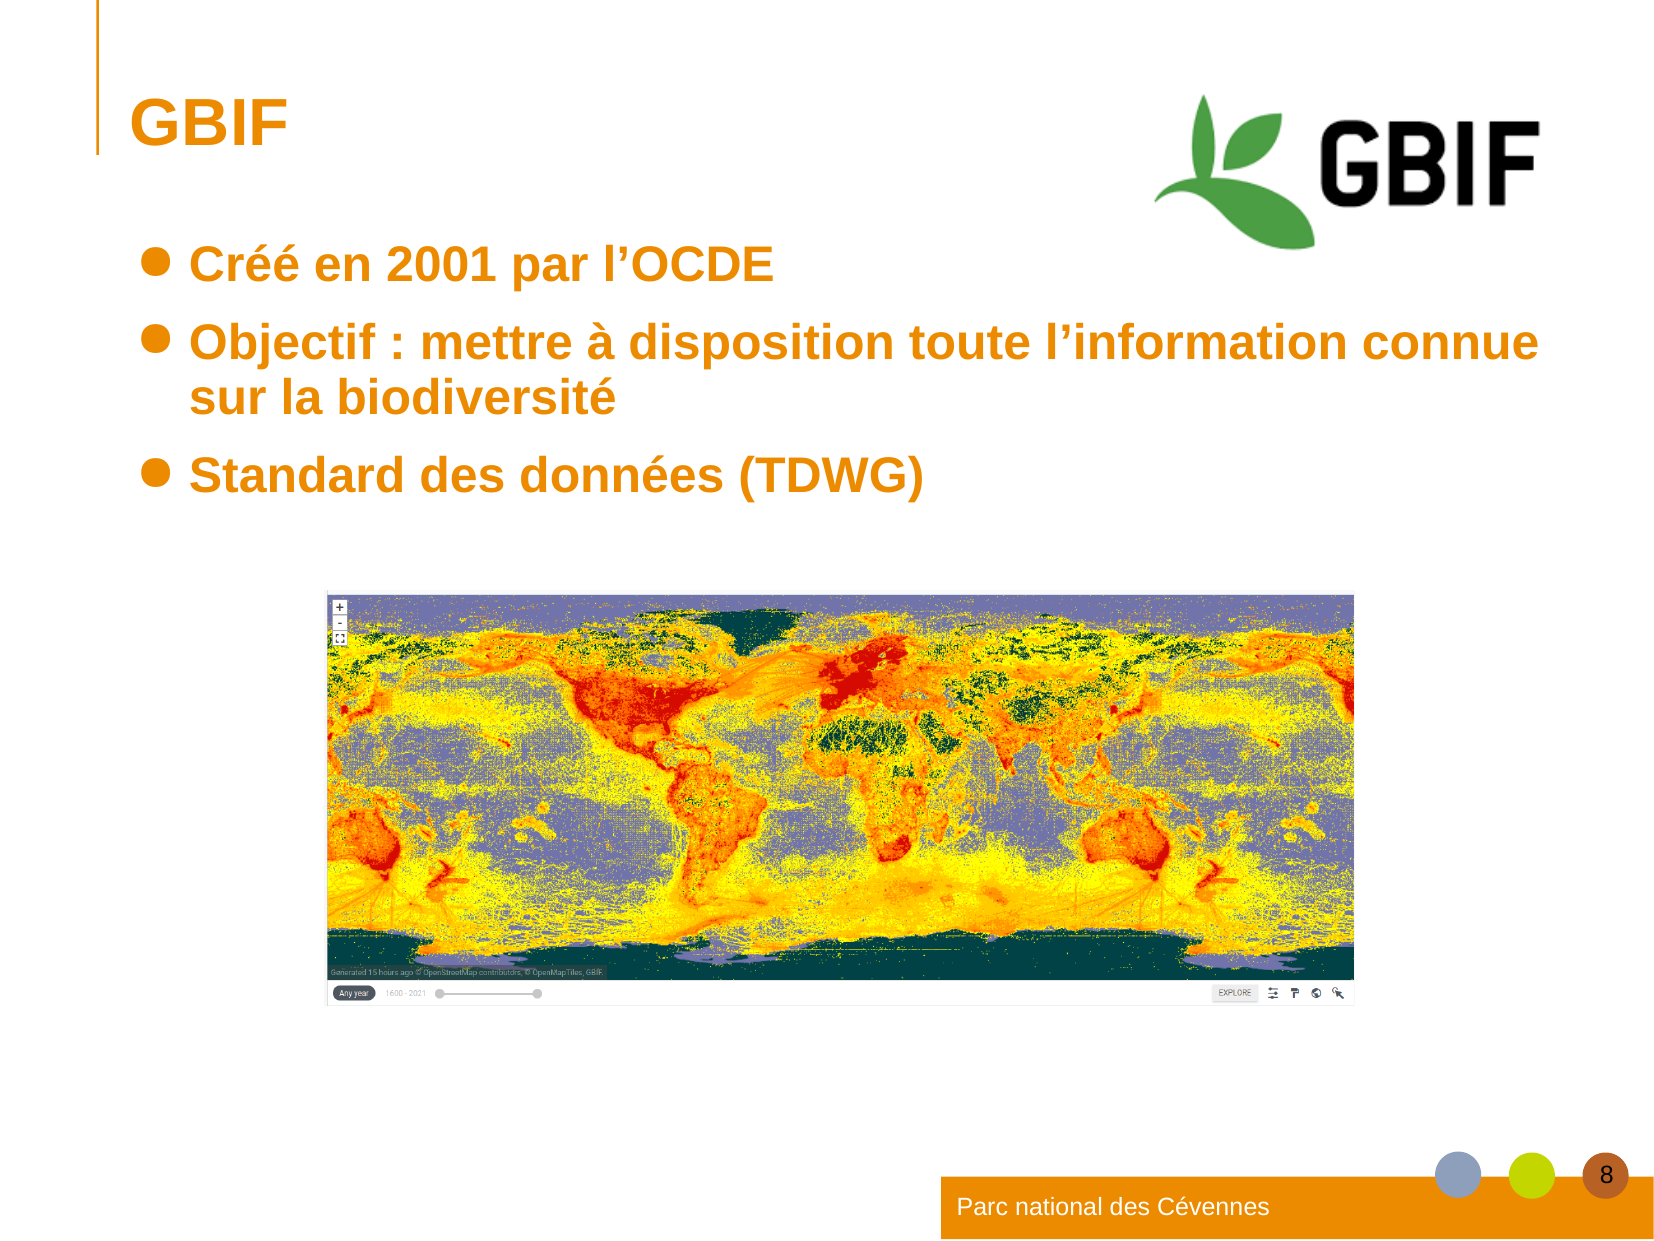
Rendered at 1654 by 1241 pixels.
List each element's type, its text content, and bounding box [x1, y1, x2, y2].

picture [324, 590, 1355, 1006]
list Créé en 2001 par l’OCDE Objectif : mettre à disposition toute l’information connue sur la biodiversité Standard des données (TDWG) [118, 236, 1625, 956]
title GBIF [129, 11, 1619, 160]
picture [1097, 48, 1595, 296]
